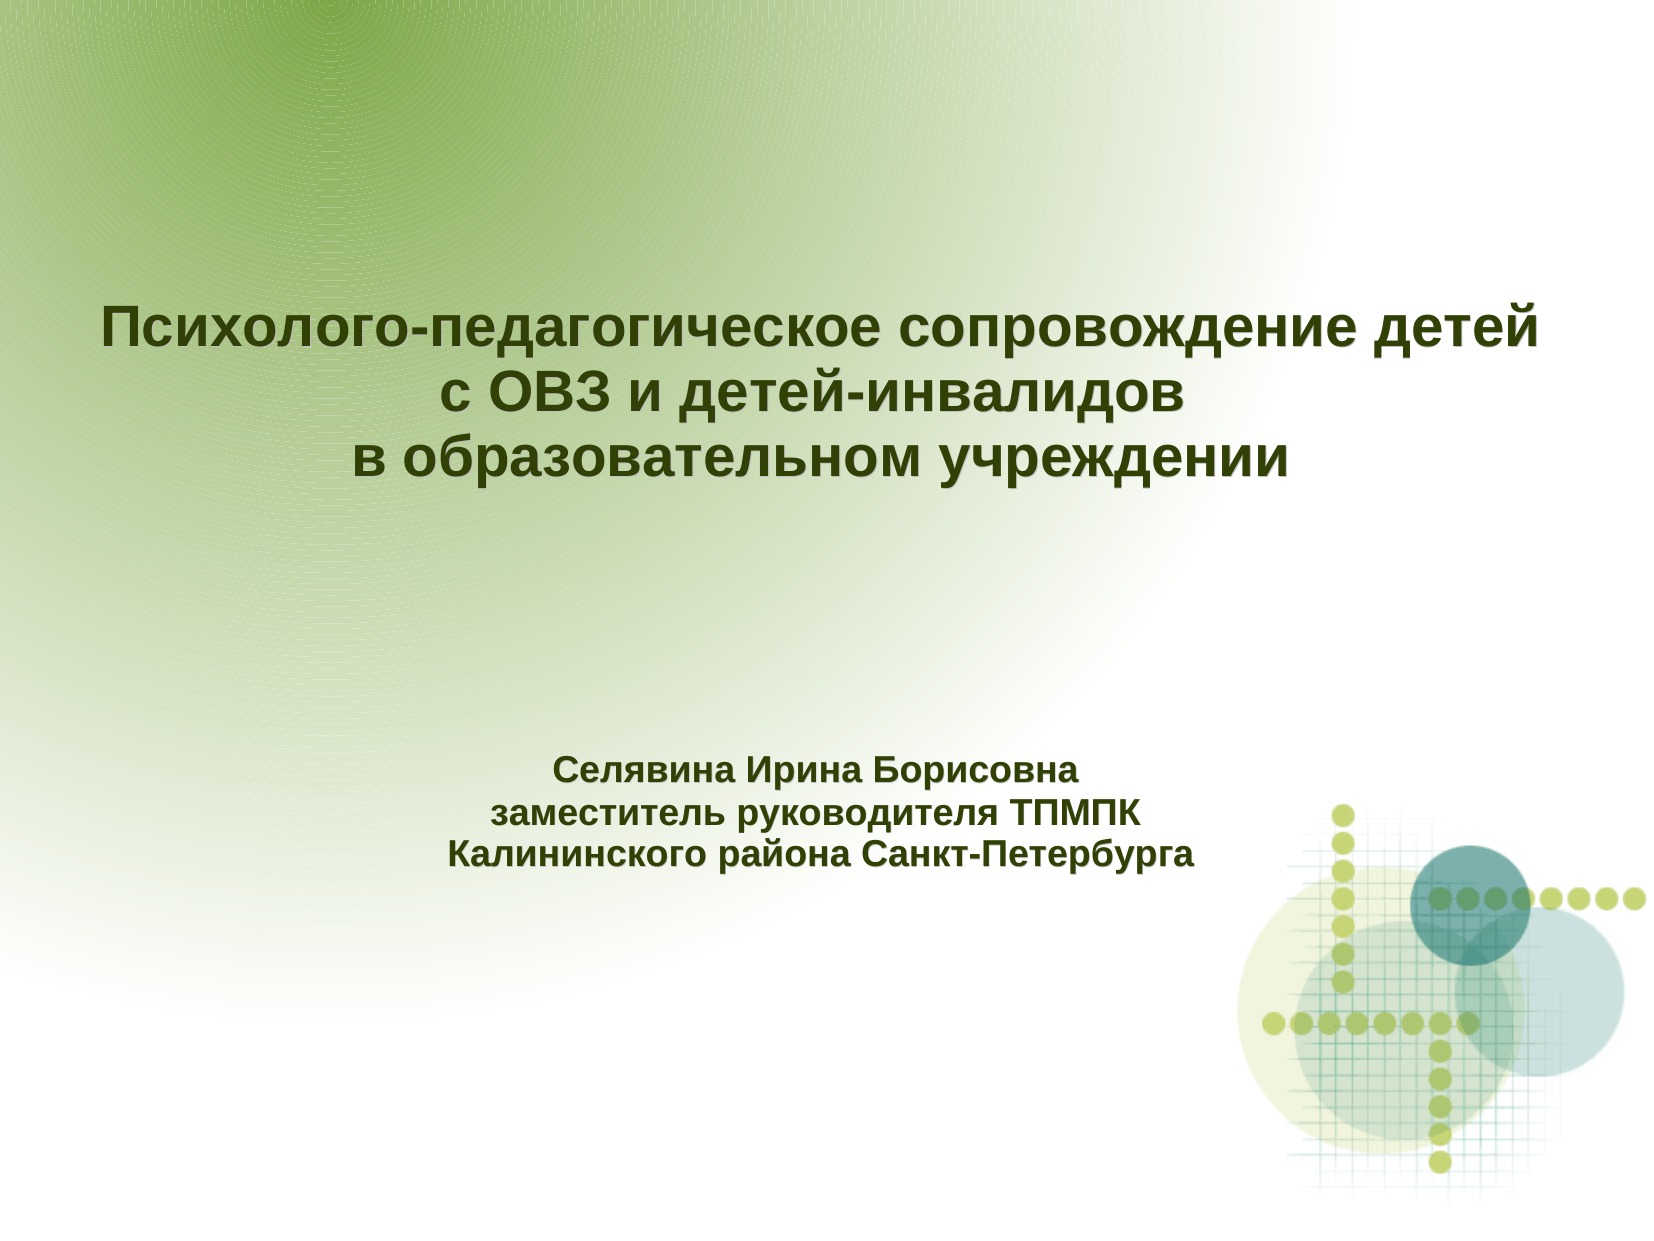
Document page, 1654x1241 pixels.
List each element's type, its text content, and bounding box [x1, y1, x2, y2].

picture [1224, 792, 1654, 1211]
title Психолого-педагогическое сопровождение детей с ОВЗ и детей-инвалидов в образовательном учреждении Селявина Ирина Борисовна заместитель руководителя ТПМПК Калининского района Санкт-Петербурга [76, 177, 1565, 1034]
